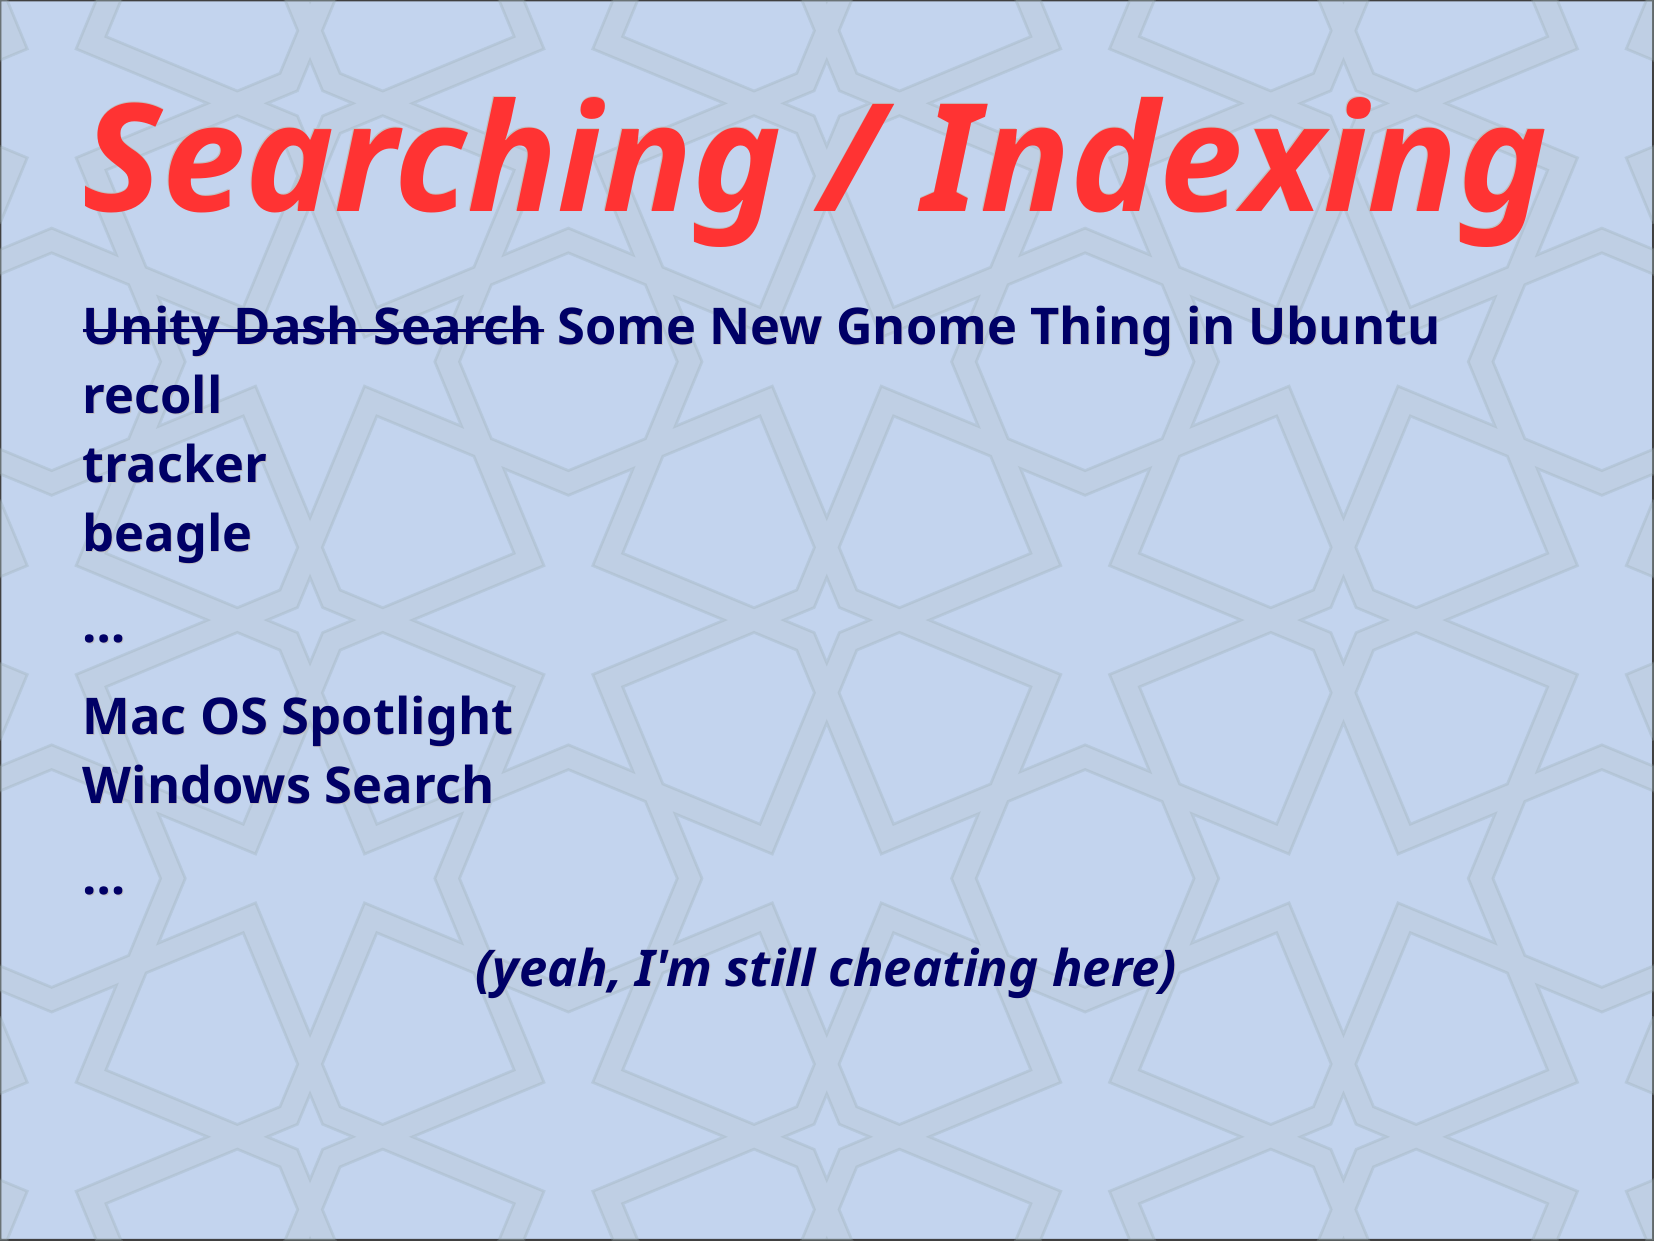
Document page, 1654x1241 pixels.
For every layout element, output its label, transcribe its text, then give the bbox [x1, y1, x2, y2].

list Unity Dash Search Some New Gnome Thing in Ubuntu recoll tracker beagle … Mac OS Spotlight Windows Search … (yeah, I'm still cheating here) [82, 290, 1571, 1010]
title Searching / Indexing [82, 49, 1571, 257]
